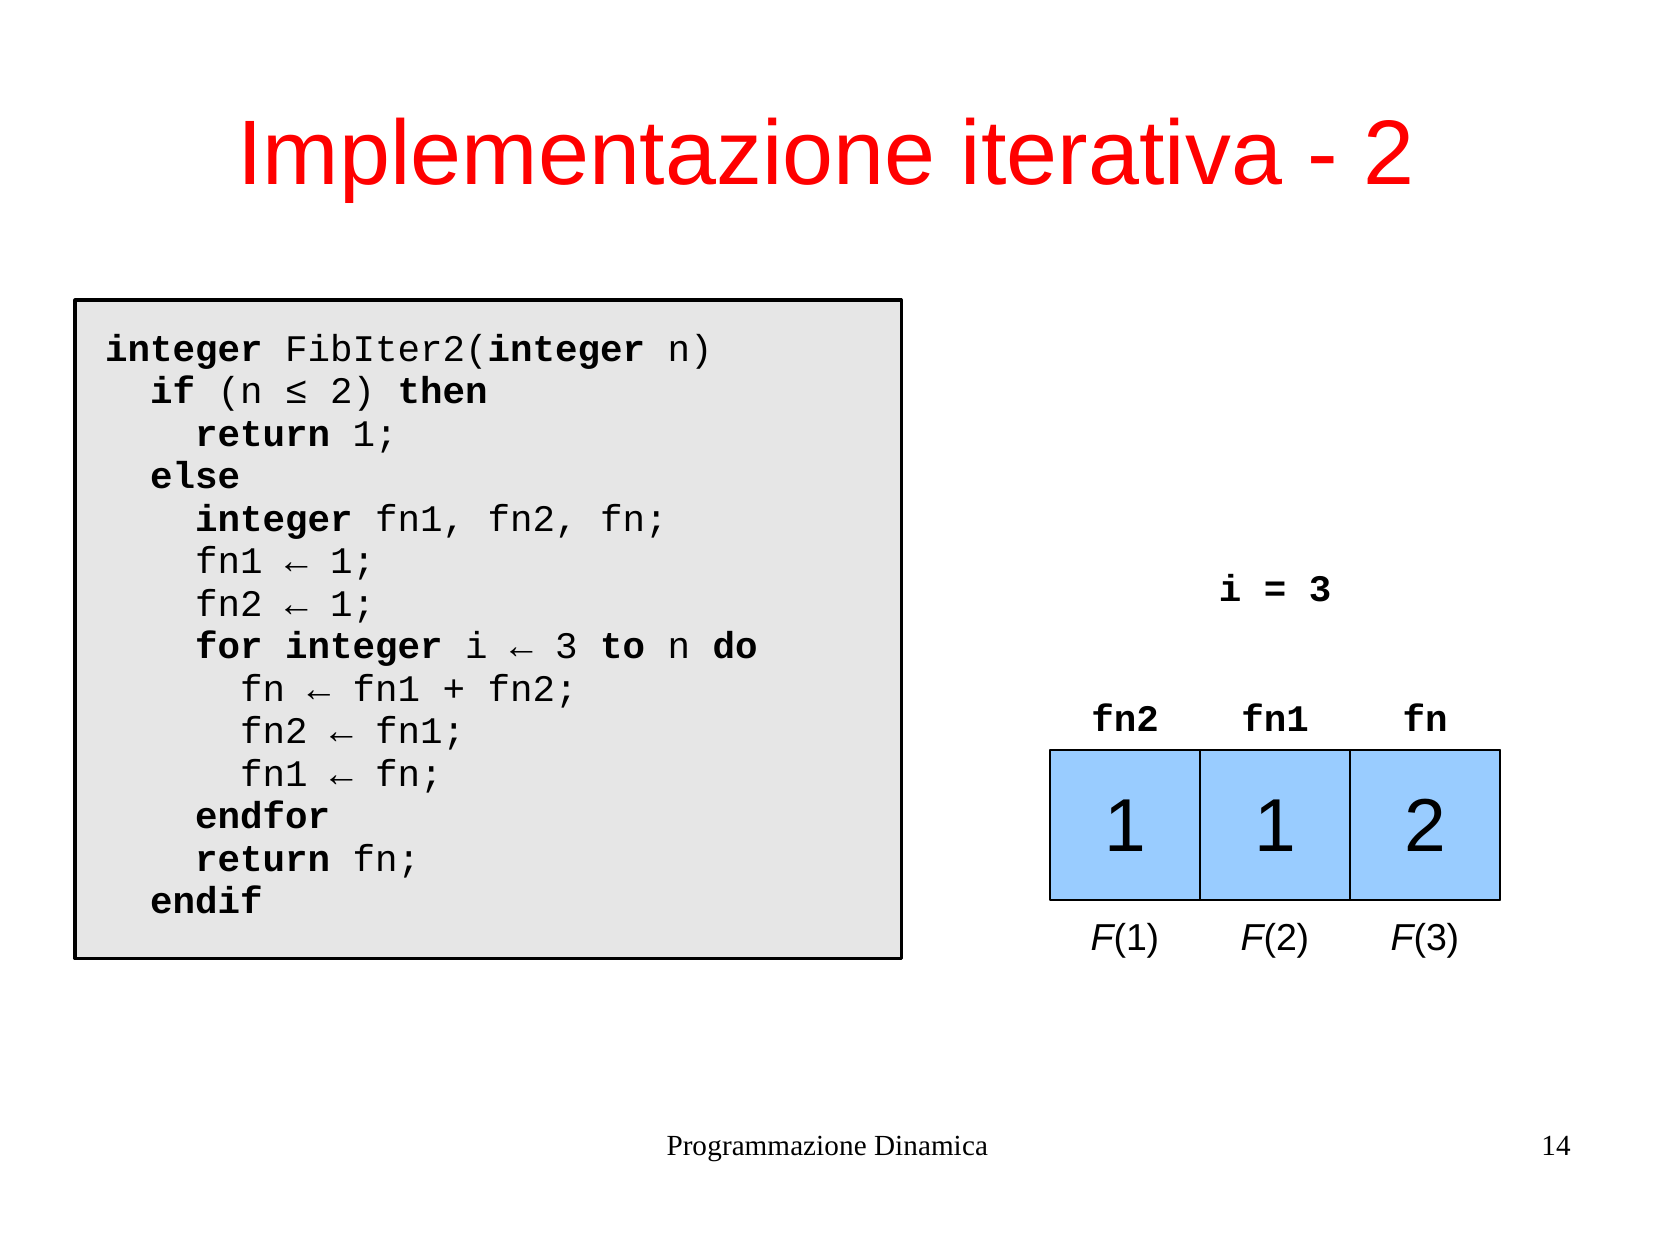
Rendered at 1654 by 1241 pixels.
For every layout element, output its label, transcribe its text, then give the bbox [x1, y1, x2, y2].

text_box fn [1350, 693, 1501, 750]
text_box integer FibIter2(integer n) if (n ≤ 2) then return 1; else integer fn1, fn2, fn; fn1 ← 1; fn2 ← 1; for integer i ← 3 to n do fn ← fn1 + fn2; fn2 ← fn1; fn1 ← fn; endfor return fn; endif [75, 300, 902, 959]
text_box i = 3 [1162, 562, 1388, 620]
text_box F(1) [1050, 901, 1200, 976]
text_box 1 [1200, 750, 1350, 901]
text_box 2 [1350, 750, 1501, 901]
text_box 1 [1050, 751, 1200, 901]
title Implementazione iterativa - 2 [82, 49, 1571, 257]
text_box fn1 [1200, 693, 1350, 750]
text_box fn2 [1050, 693, 1200, 751]
text_box F(3) [1351, 901, 1501, 976]
text_box F(2) [1200, 901, 1351, 976]
